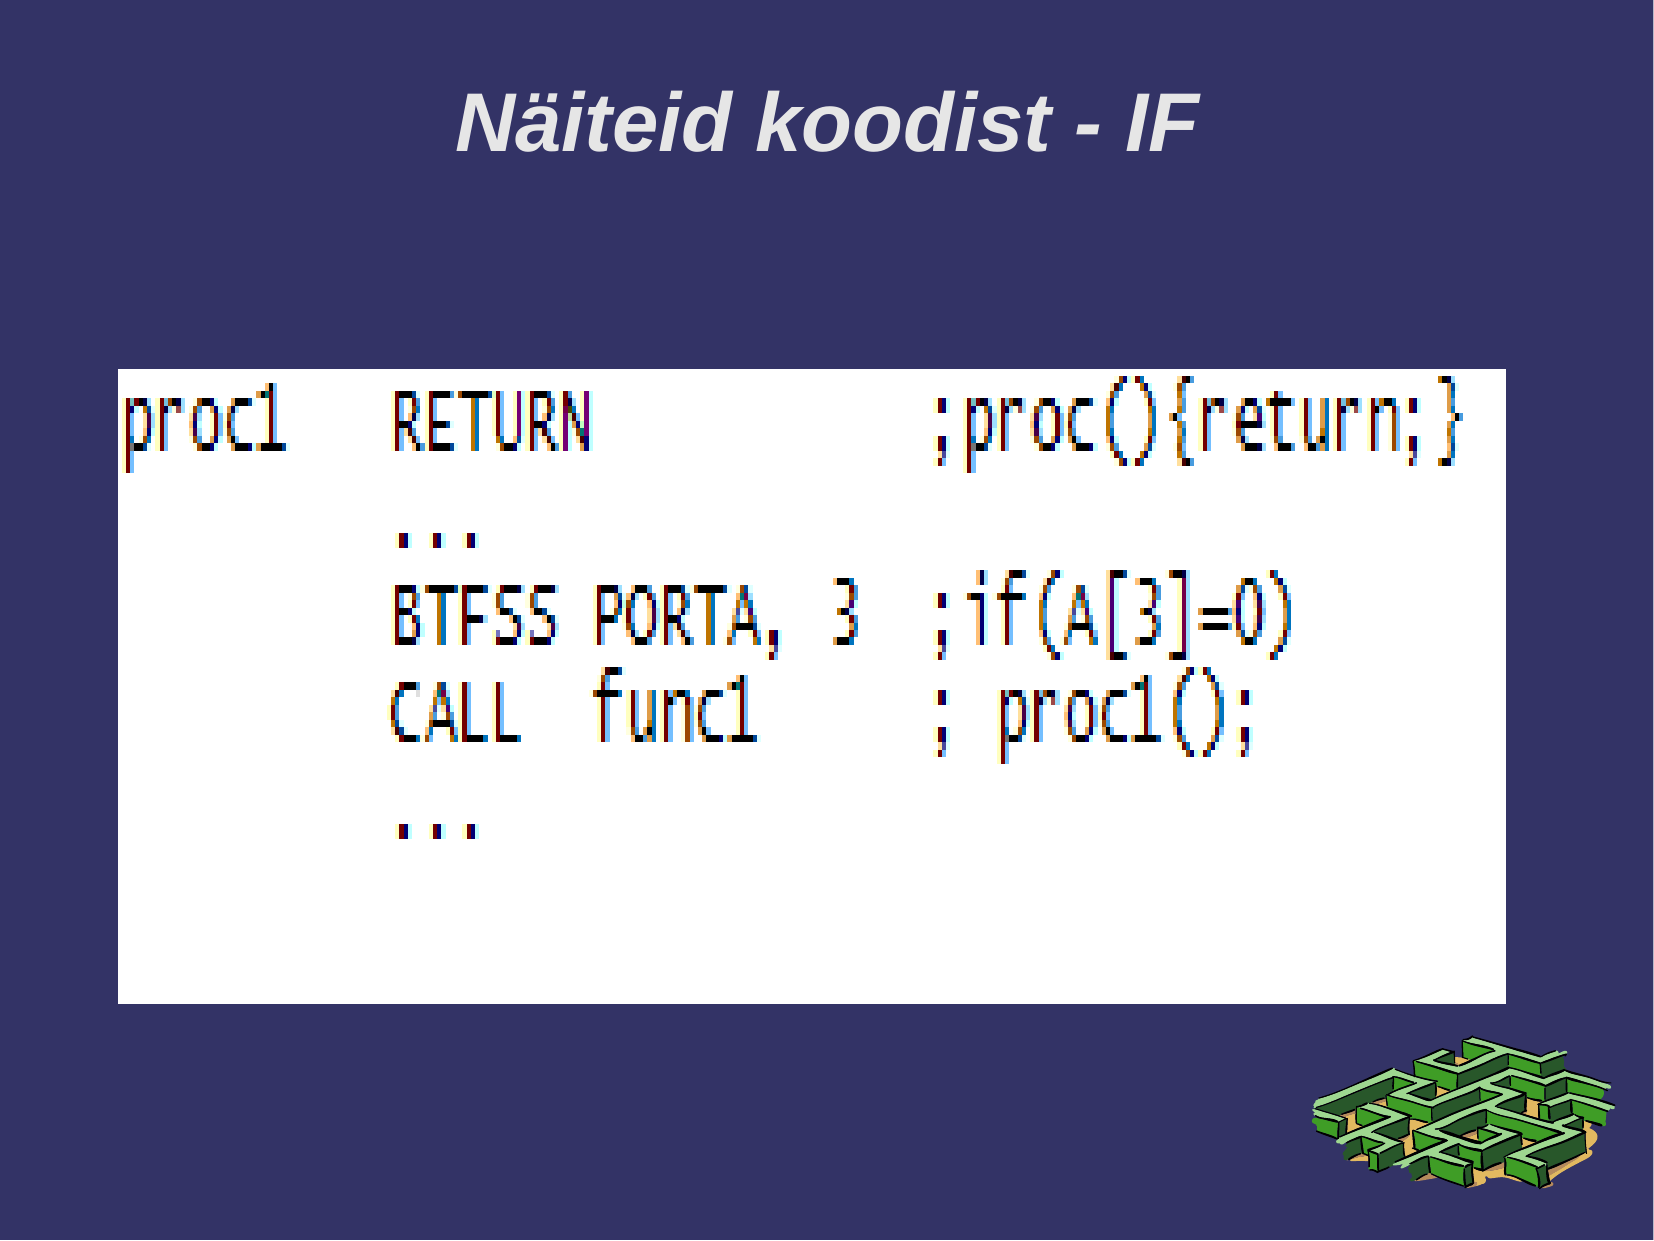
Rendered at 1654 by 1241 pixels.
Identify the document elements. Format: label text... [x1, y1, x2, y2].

picture [118, 369, 1506, 1004]
title Näiteid koodist - IF [121, 19, 1534, 227]
